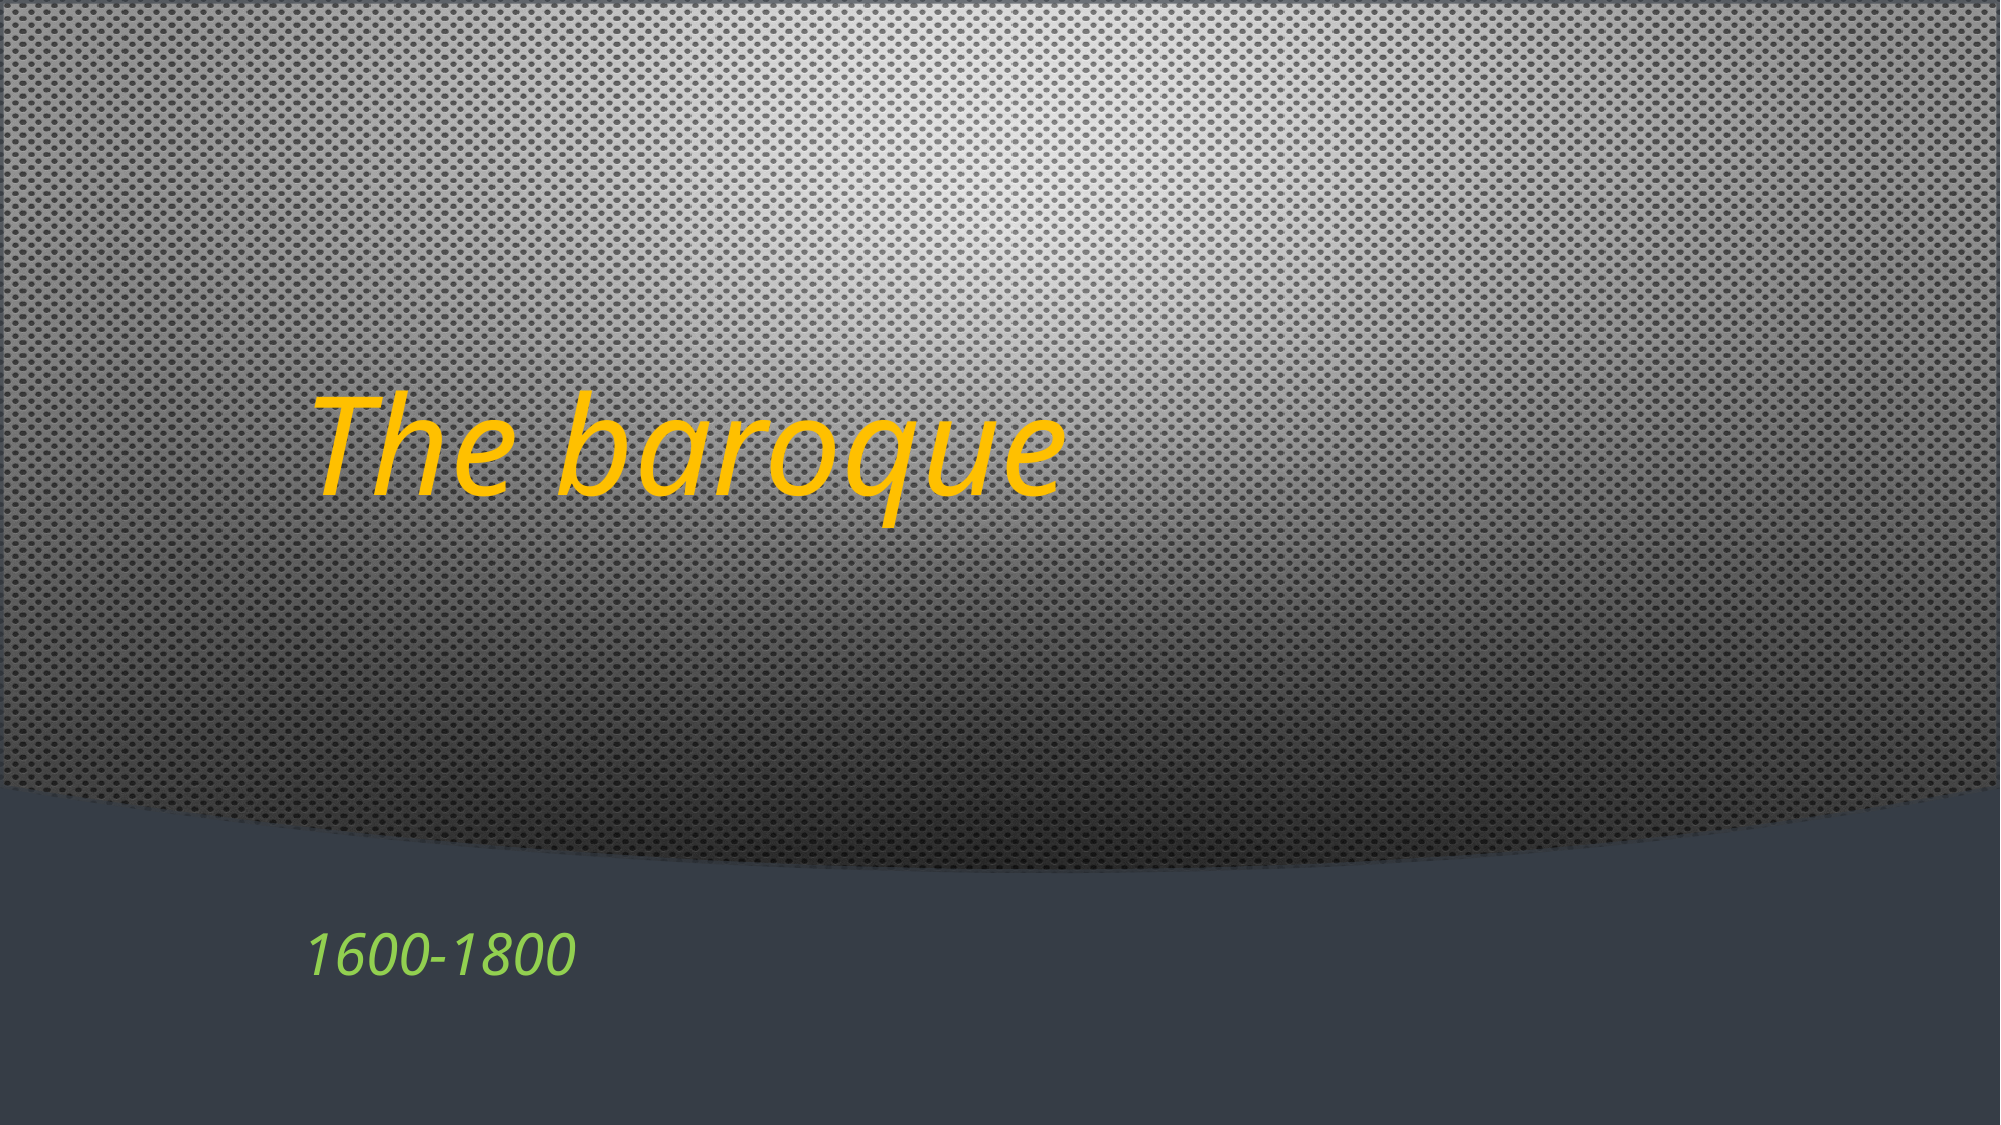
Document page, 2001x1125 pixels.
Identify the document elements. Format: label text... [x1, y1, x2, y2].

title The baroque [287, 142, 1711, 740]
text_box [0, 0, 2000, 1125]
subtitle 1600-1800 [287, 909, 1711, 1013]
